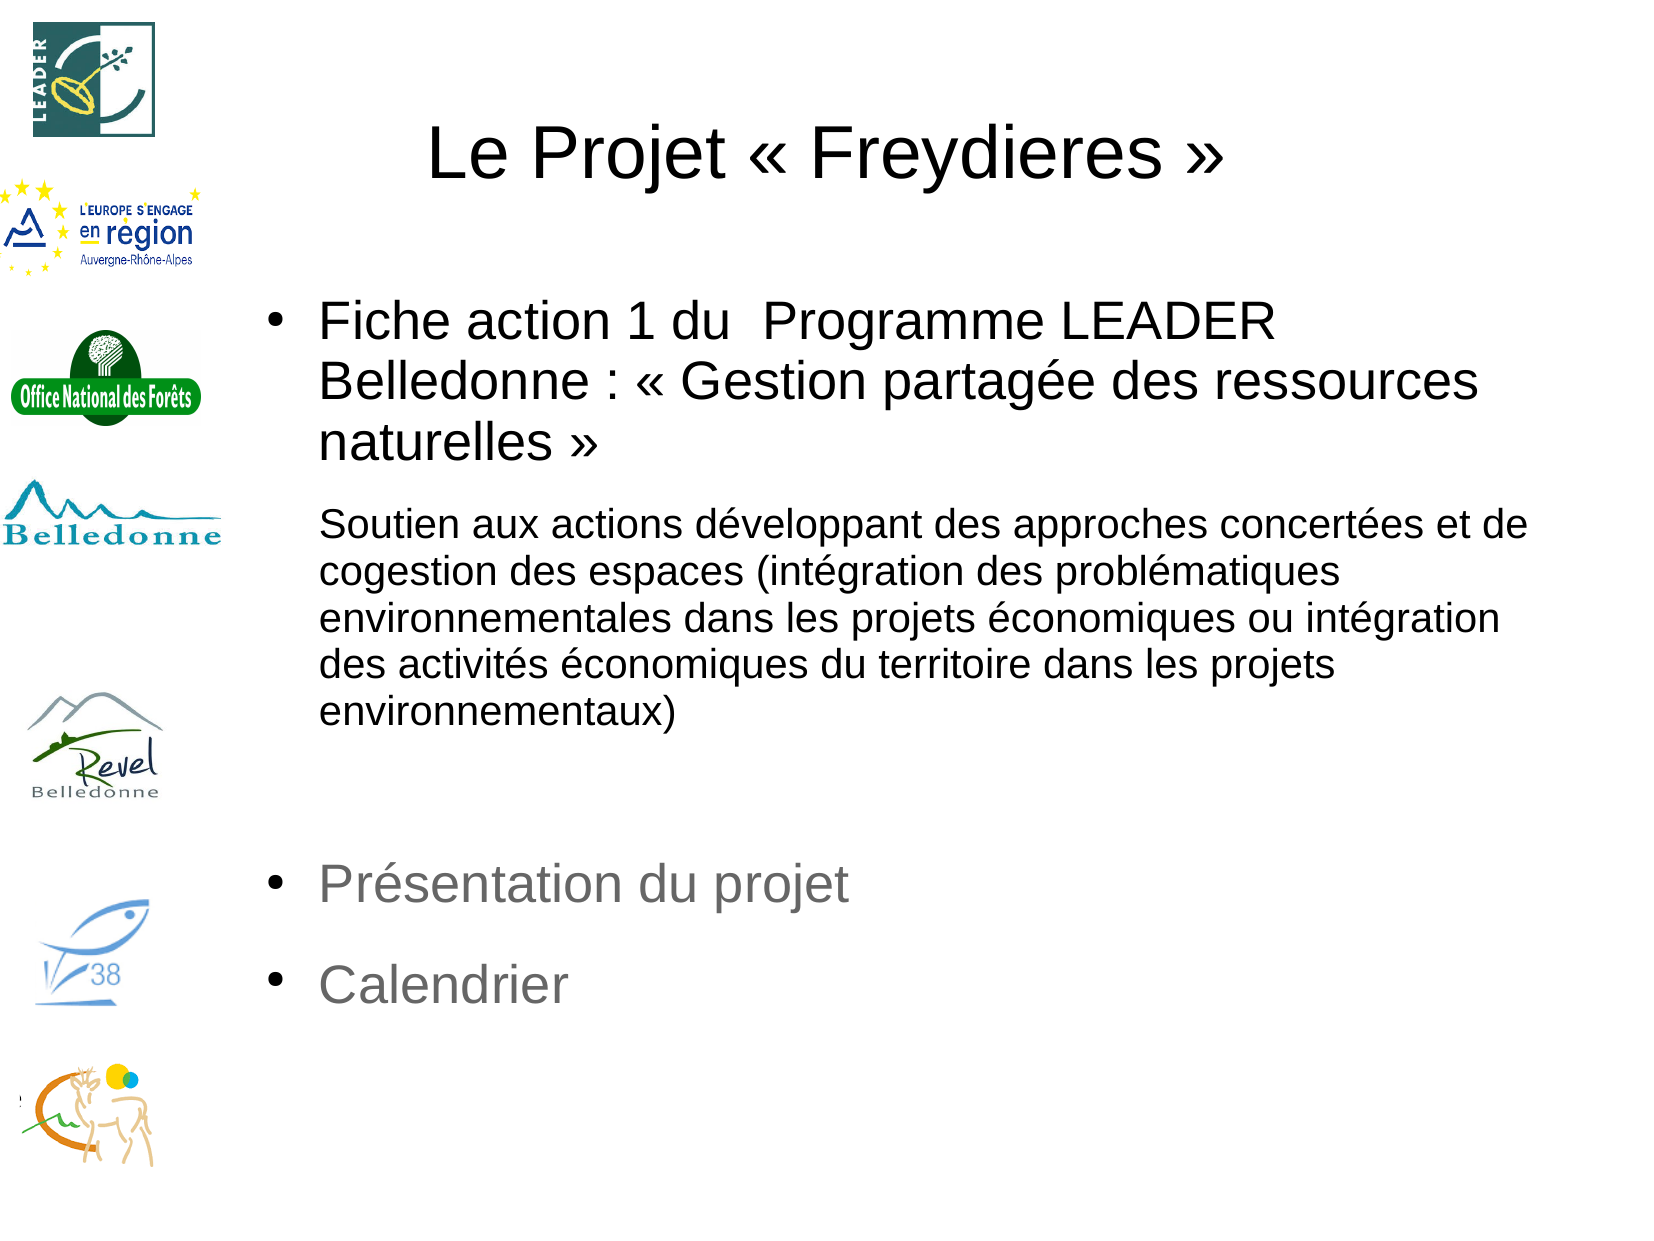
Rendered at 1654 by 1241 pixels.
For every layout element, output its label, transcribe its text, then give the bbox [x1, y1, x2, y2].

list Fiche action 1 du Programme LEADER Belledonne : « Gestion partagée des ressources naturelles » Soutien aux actions développant des approches concertées et de cogestion des espaces (intégration des problématiques environnementales dans les projets économiques ou intégration des activités économiques du territoire dans les projets environnementaux) Présentation du projet Calendrier [248, 290, 1571, 1109]
title Le Projet « Freydieres » [220, 49, 1571, 257]
picture [33, 22, 155, 137]
picture [35, 862, 189, 1016]
picture [11, 330, 201, 426]
picture [0, 472, 237, 551]
text_box [0, 551, 249, 1241]
text_box [0, 0, 245, 472]
picture [19, 1062, 154, 1167]
picture [0, 177, 201, 277]
picture [1, 690, 189, 804]
